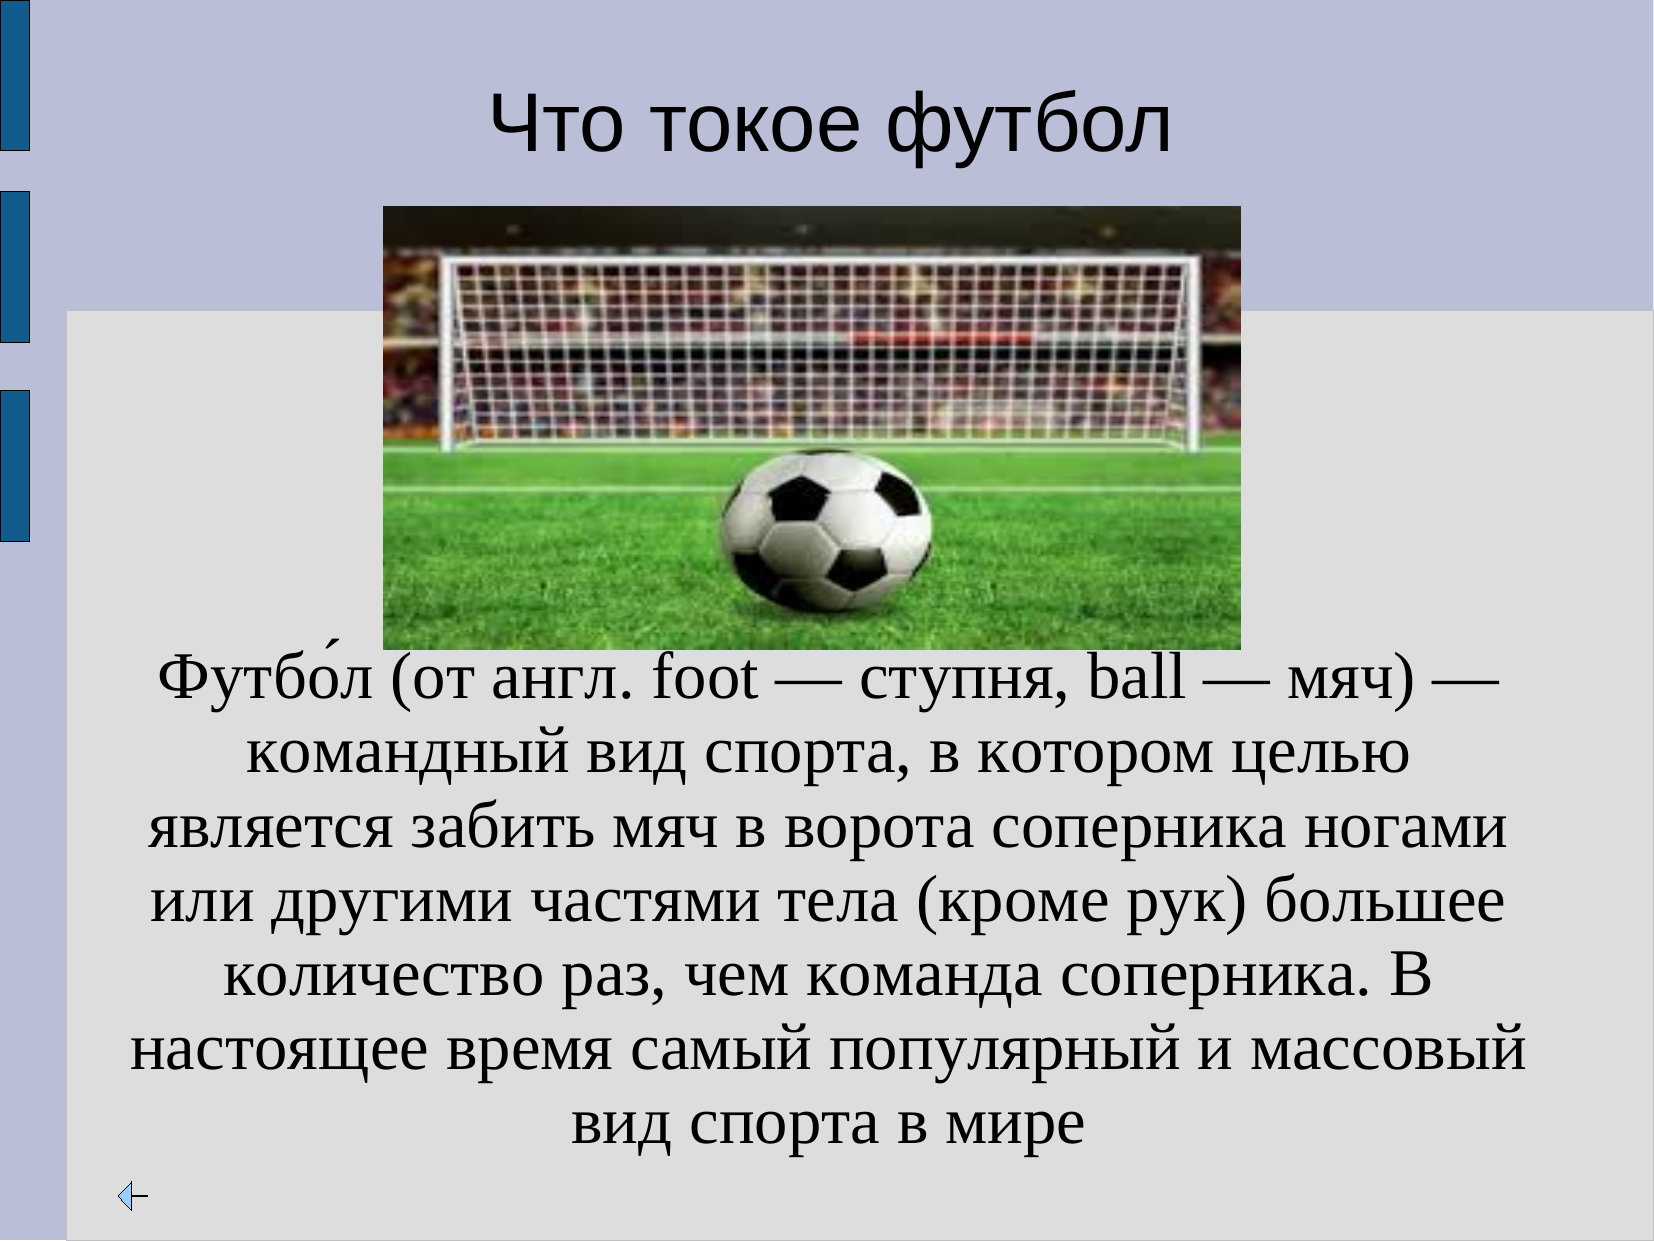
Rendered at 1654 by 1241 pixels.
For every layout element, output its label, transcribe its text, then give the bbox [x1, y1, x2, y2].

text_box [118, 1181, 148, 1211]
picture [383, 206, 1241, 650]
subtitle Футбо́л (от англ. foot — ступня, ball — мяч) — командный вид спорта, в котором целью является забить мяч в ворота соперника ногами или другими частями тела (кроме рук) большее количество раз, чем команда соперника. В настоящее время самый популярный и массовый вид спорта в мире [123, 586, 1536, 1211]
text_box Что токое футбол [472, 69, 1190, 178]
